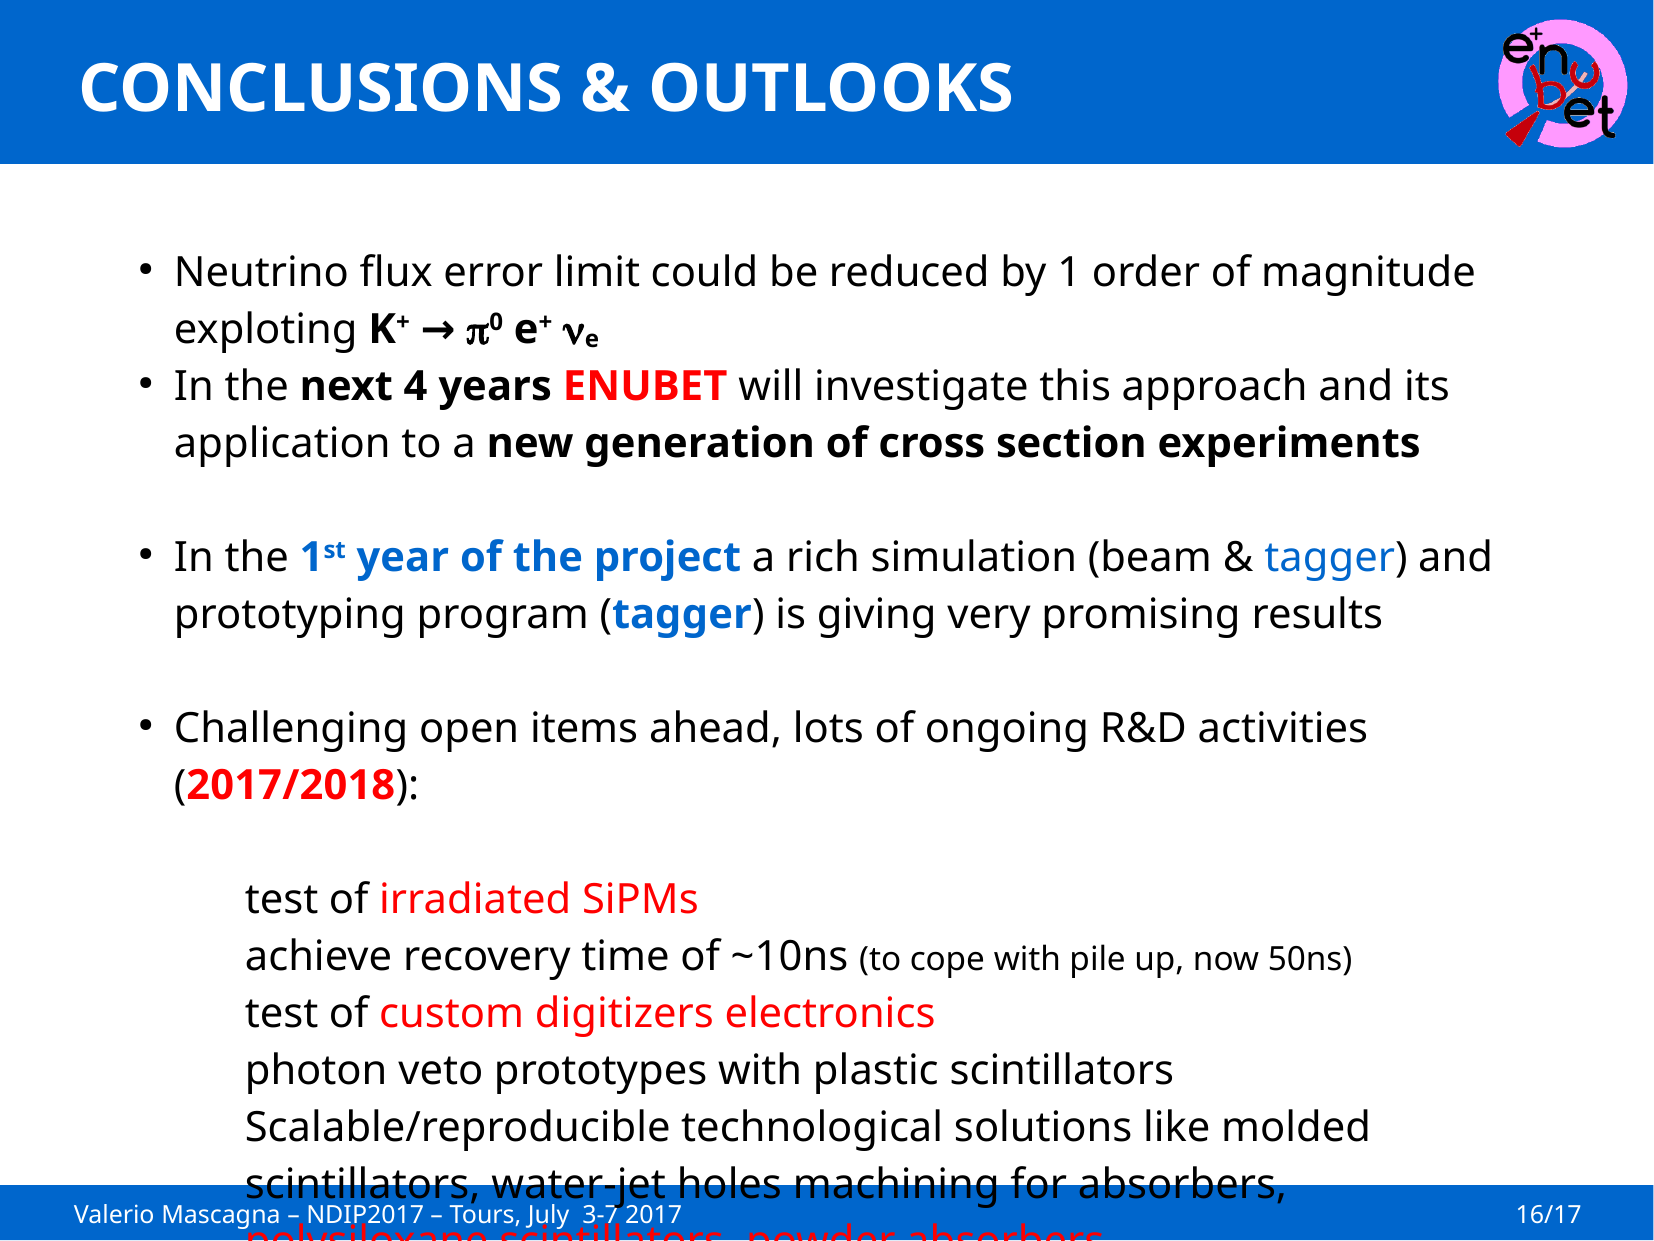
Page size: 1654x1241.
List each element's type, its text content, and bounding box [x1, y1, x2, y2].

picture [1494, 18, 1630, 150]
text_box Neutrino flux error limit could be reduced by 1 order of magnitude exploting K+ → p0 e+ ne In the next 4 years ENUBET will investigate this approach and its application to a new generation of cross section experiments In the 1st year of the project a rich simulation (beam & tagger) and prototyping program (tagger) is giving very promising results Challenging open items ahead, lots of ongoing R&D activities (2017/2018): test of irradiated SiPMs achieve recovery time of ~10ns (to cope with pile up, now 50ns) test of custom digitizers electronics photon veto prototypes with plastic scintillators Scalable/reproducible technological solutions like molded scintillators, water-jet holes machining for absorbers, polysiloxane scintillators, powder absorbers [88, 234, 1531, 1161]
text_box CONCLUSIONS & OUTLOOKS [63, 32, 1471, 198]
